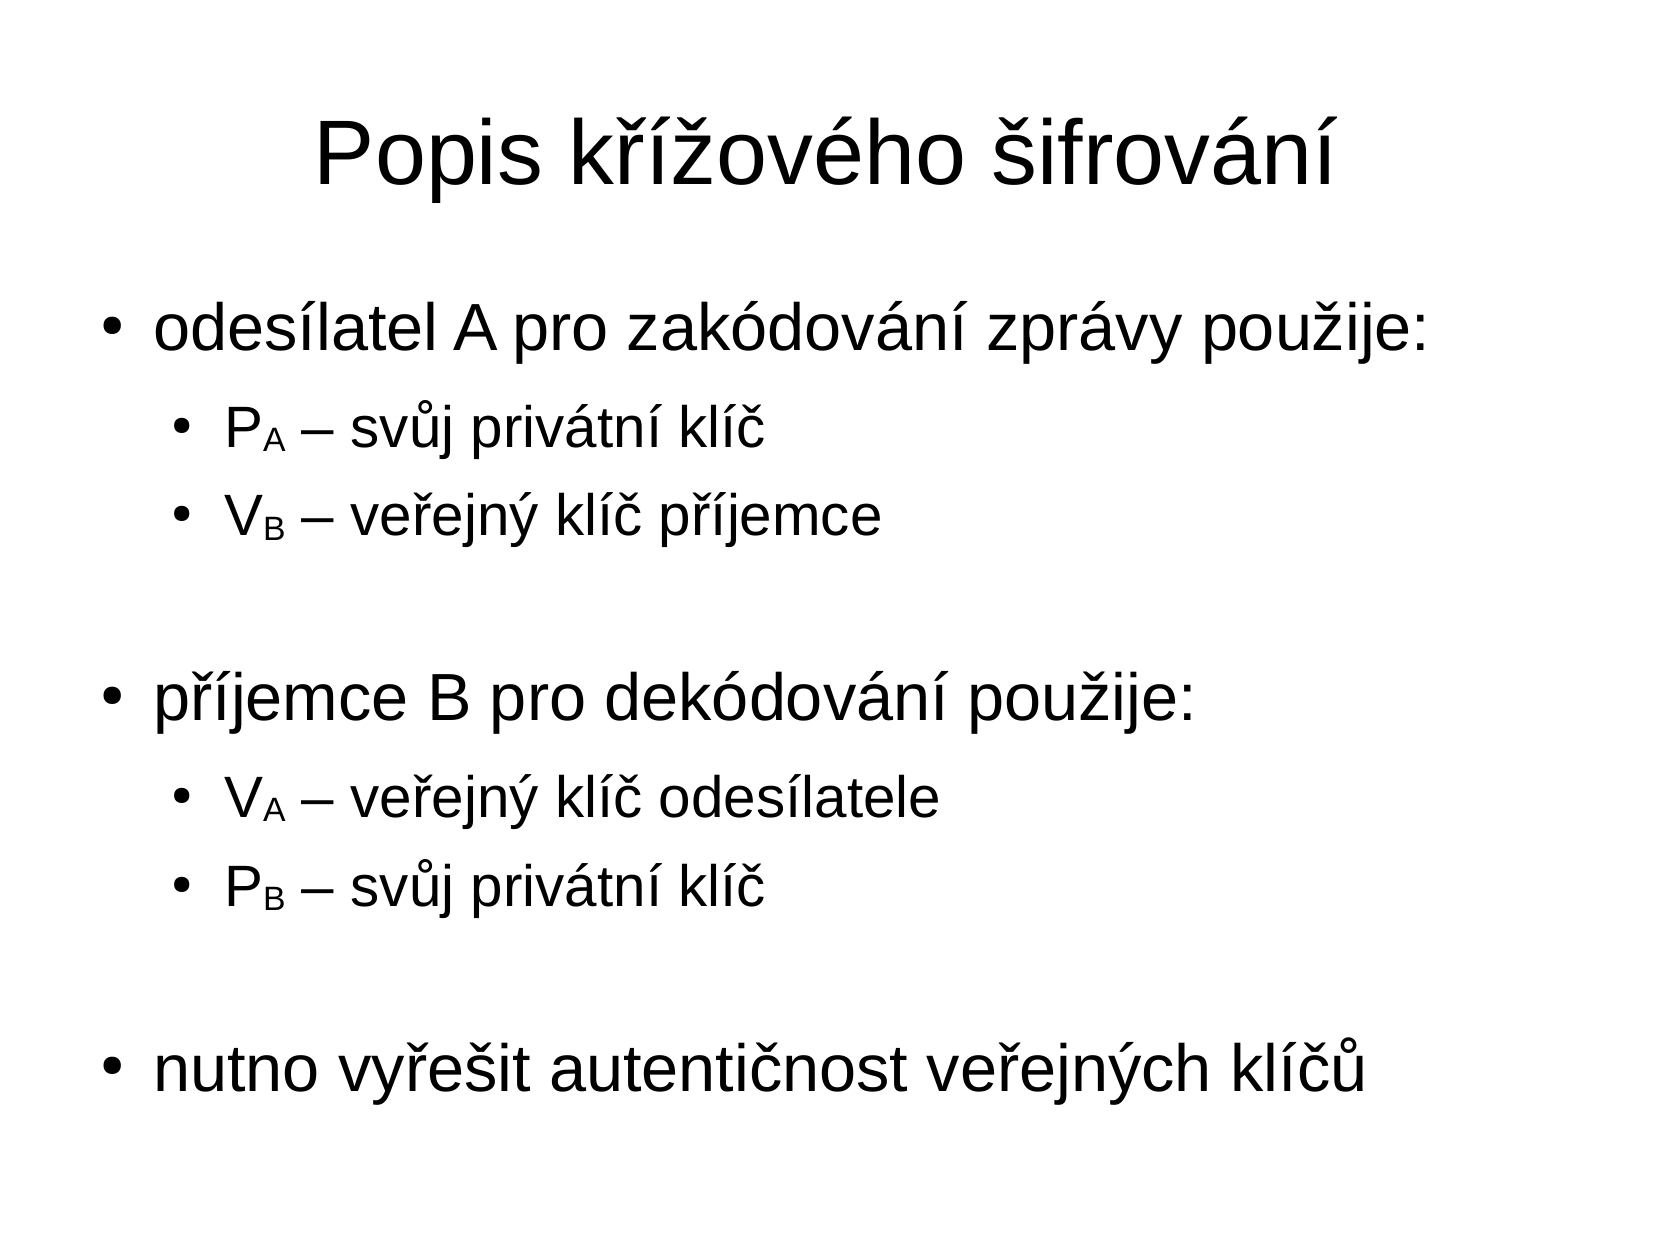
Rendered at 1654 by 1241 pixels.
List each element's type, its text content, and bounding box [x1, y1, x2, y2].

title Popis křížového šifrování [82, 56, 1571, 250]
list odesílatel A pro zakódování zprávy použije: PA – svůj privátní klíč VB – veřejný klíč příjemce příjemce B pro dekódování použije: VA – veřejný klíč odesílatele PB – svůj privátní klíč nutno vyřešit autentičnost veřejných klíčů [82, 290, 1625, 1183]
